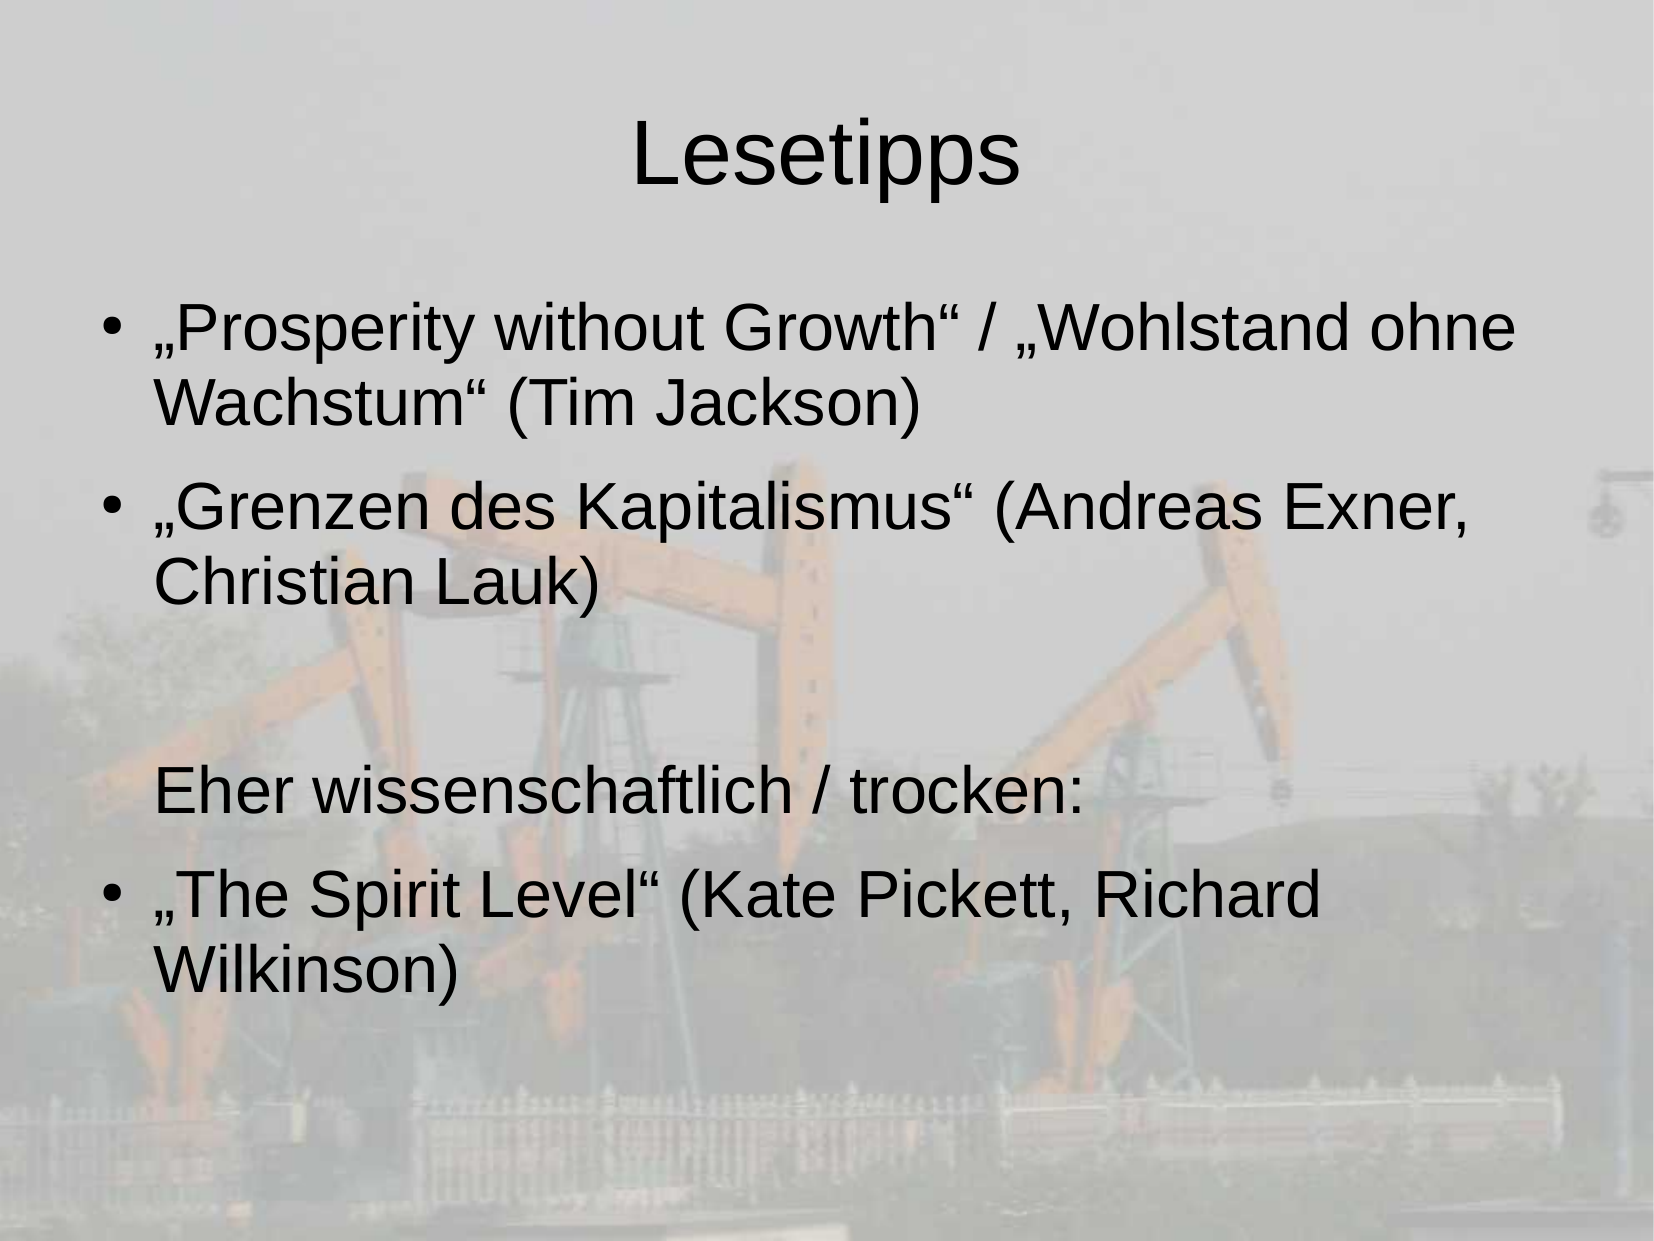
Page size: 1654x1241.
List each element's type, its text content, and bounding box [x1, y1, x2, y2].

picture [0, 0, 1654, 1241]
list „Prosperity without Growth“ / „Wohlstand ohne Wachstum“ (Tim Jackson) „Grenzen des Kapitalismus“ (Andreas Exner, Christian Lauk) Eher wissenschaftlich / trocken: „The Spirit Level“ (Kate Pickett, Richard Wilkinson) [82, 290, 1571, 1109]
title Lesetipps [82, 49, 1571, 257]
